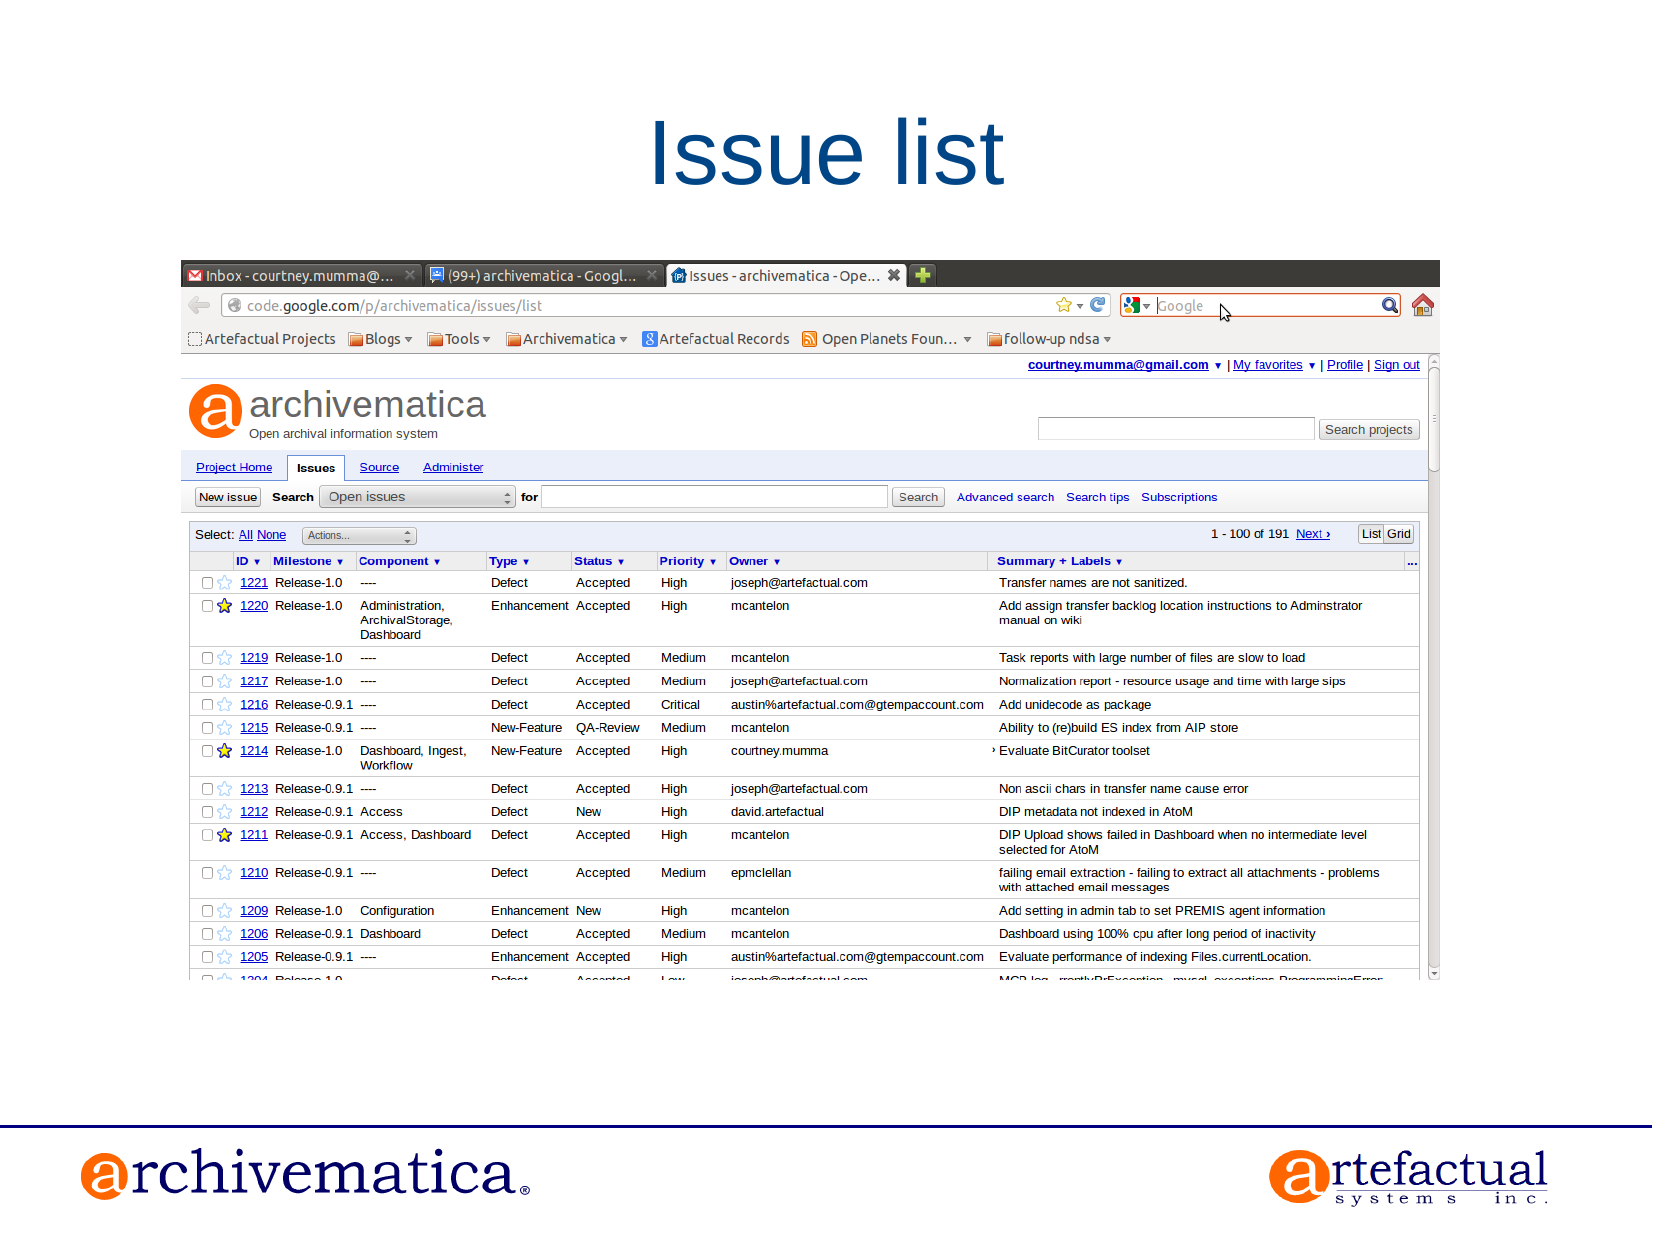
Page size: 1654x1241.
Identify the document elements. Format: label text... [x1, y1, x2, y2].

picture [181, 260, 1440, 980]
picture [1262, 1142, 1559, 1214]
picture [81, 1133, 531, 1216]
title Issue list [82, 49, 1571, 257]
